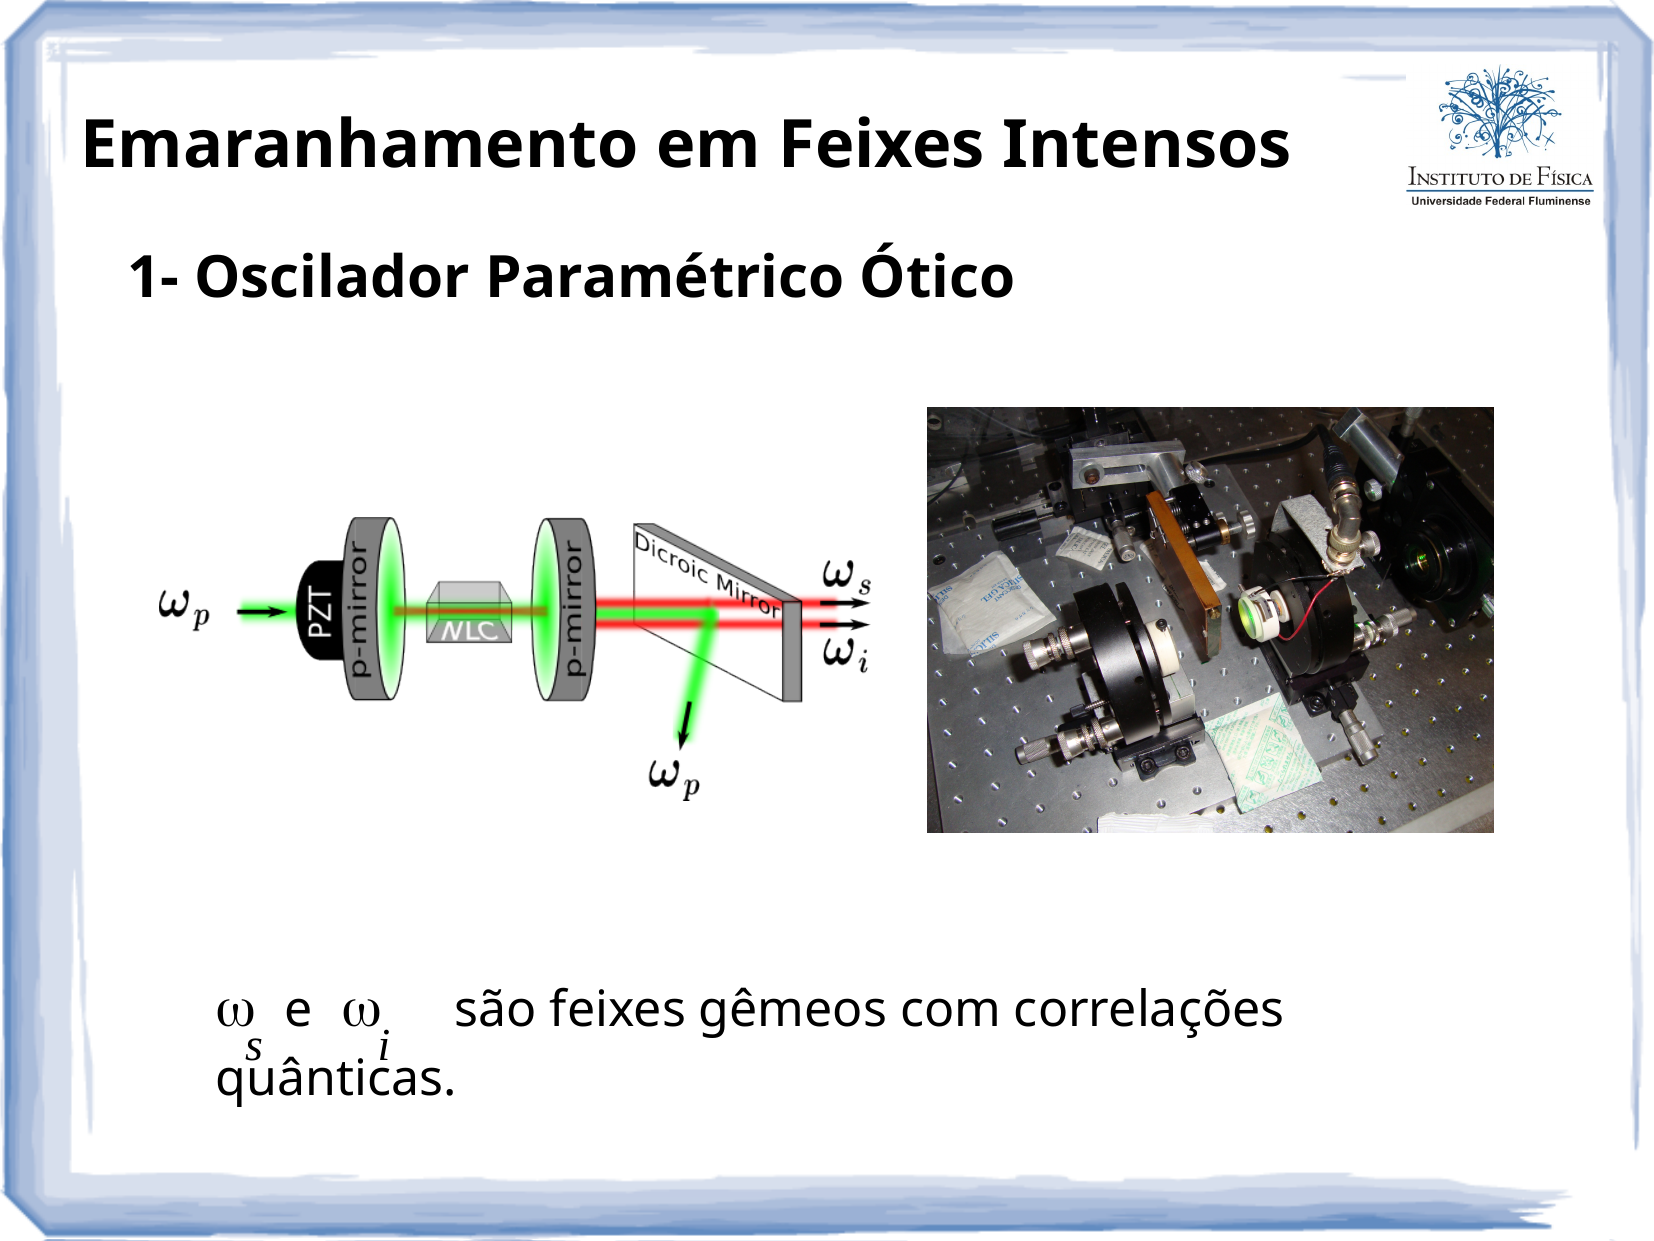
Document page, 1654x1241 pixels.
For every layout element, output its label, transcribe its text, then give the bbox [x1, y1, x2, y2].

text_box  e  são feixes gêmeos com correlações quânticas. [200, 965, 1533, 1058]
picture [0, 0, 1654, 1241]
text_box s i [230, 1012, 485, 1078]
text_box Emaranhamento em Feixes Intensos [65, 88, 1302, 181]
text_box 1- Oscilador Paramétrico Ótico [112, 227, 1589, 461]
